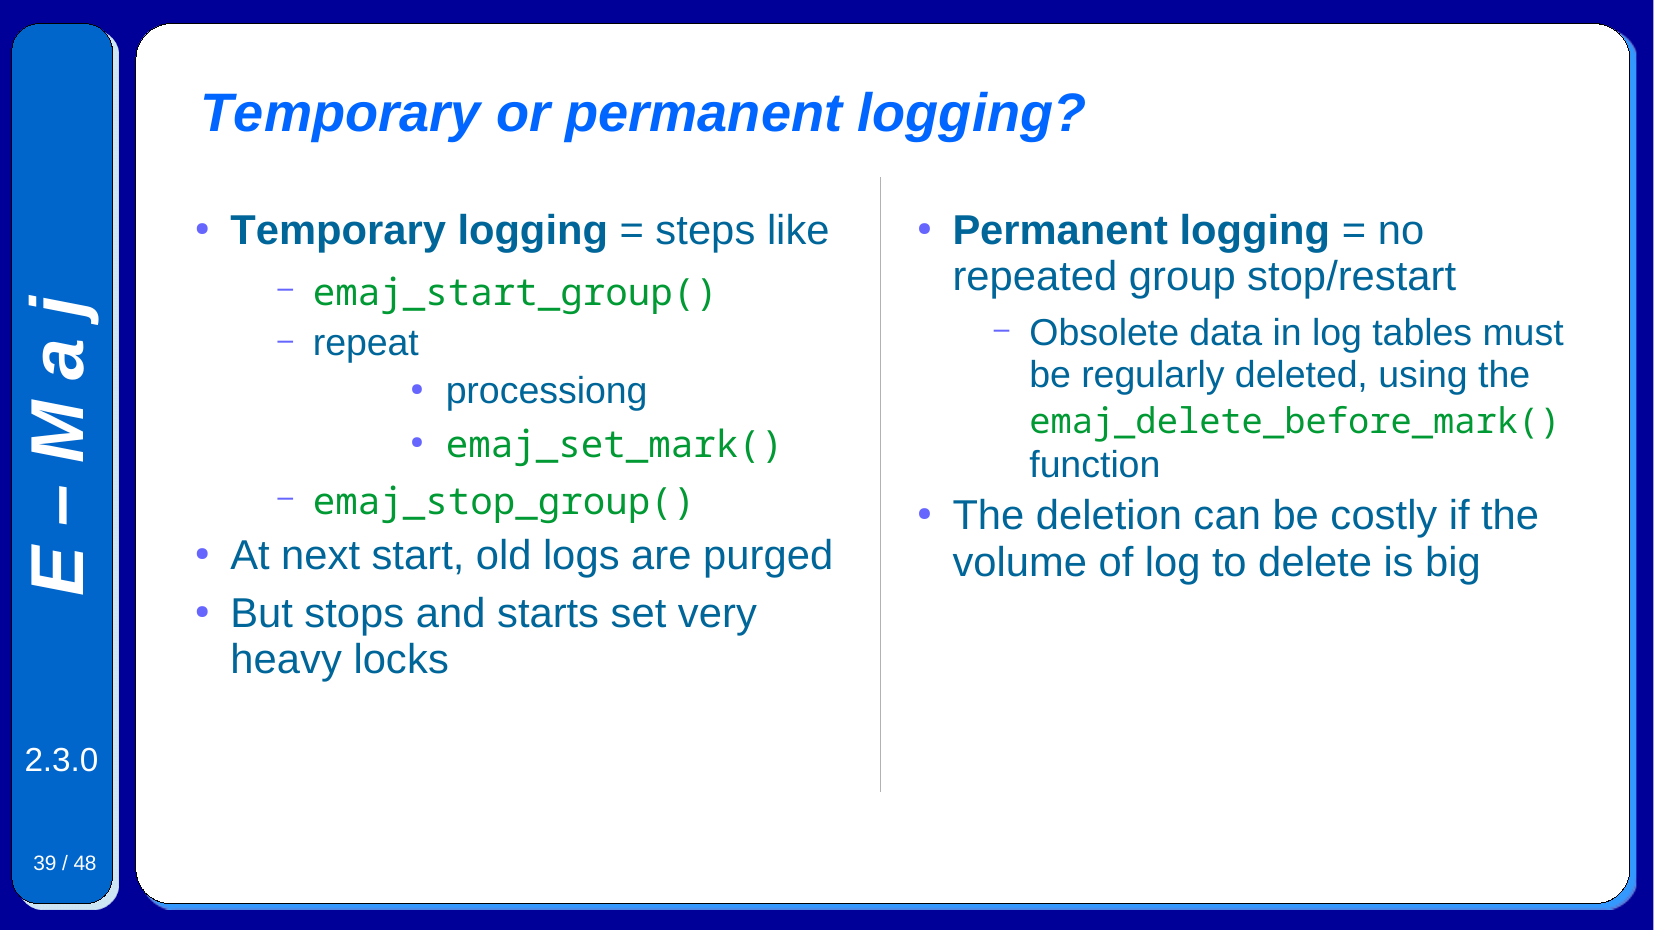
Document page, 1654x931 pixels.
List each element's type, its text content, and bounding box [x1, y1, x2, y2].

list Permanent logging = no repeated group stop/restart Obsolete data in log tables must be regularly deleted, using the emaj_delete_before_mark() function The deletion can be costly if the volume of log to delete is big [899, 206, 1588, 827]
list Temporary logging = steps like emaj_start_group() repeat processiong emaj_set_mark() emaj_stop_group() At next start, old logs are purged But stops and starts set very heavy locks [177, 206, 865, 827]
title Temporary or permanent logging? [200, 34, 1575, 191]
